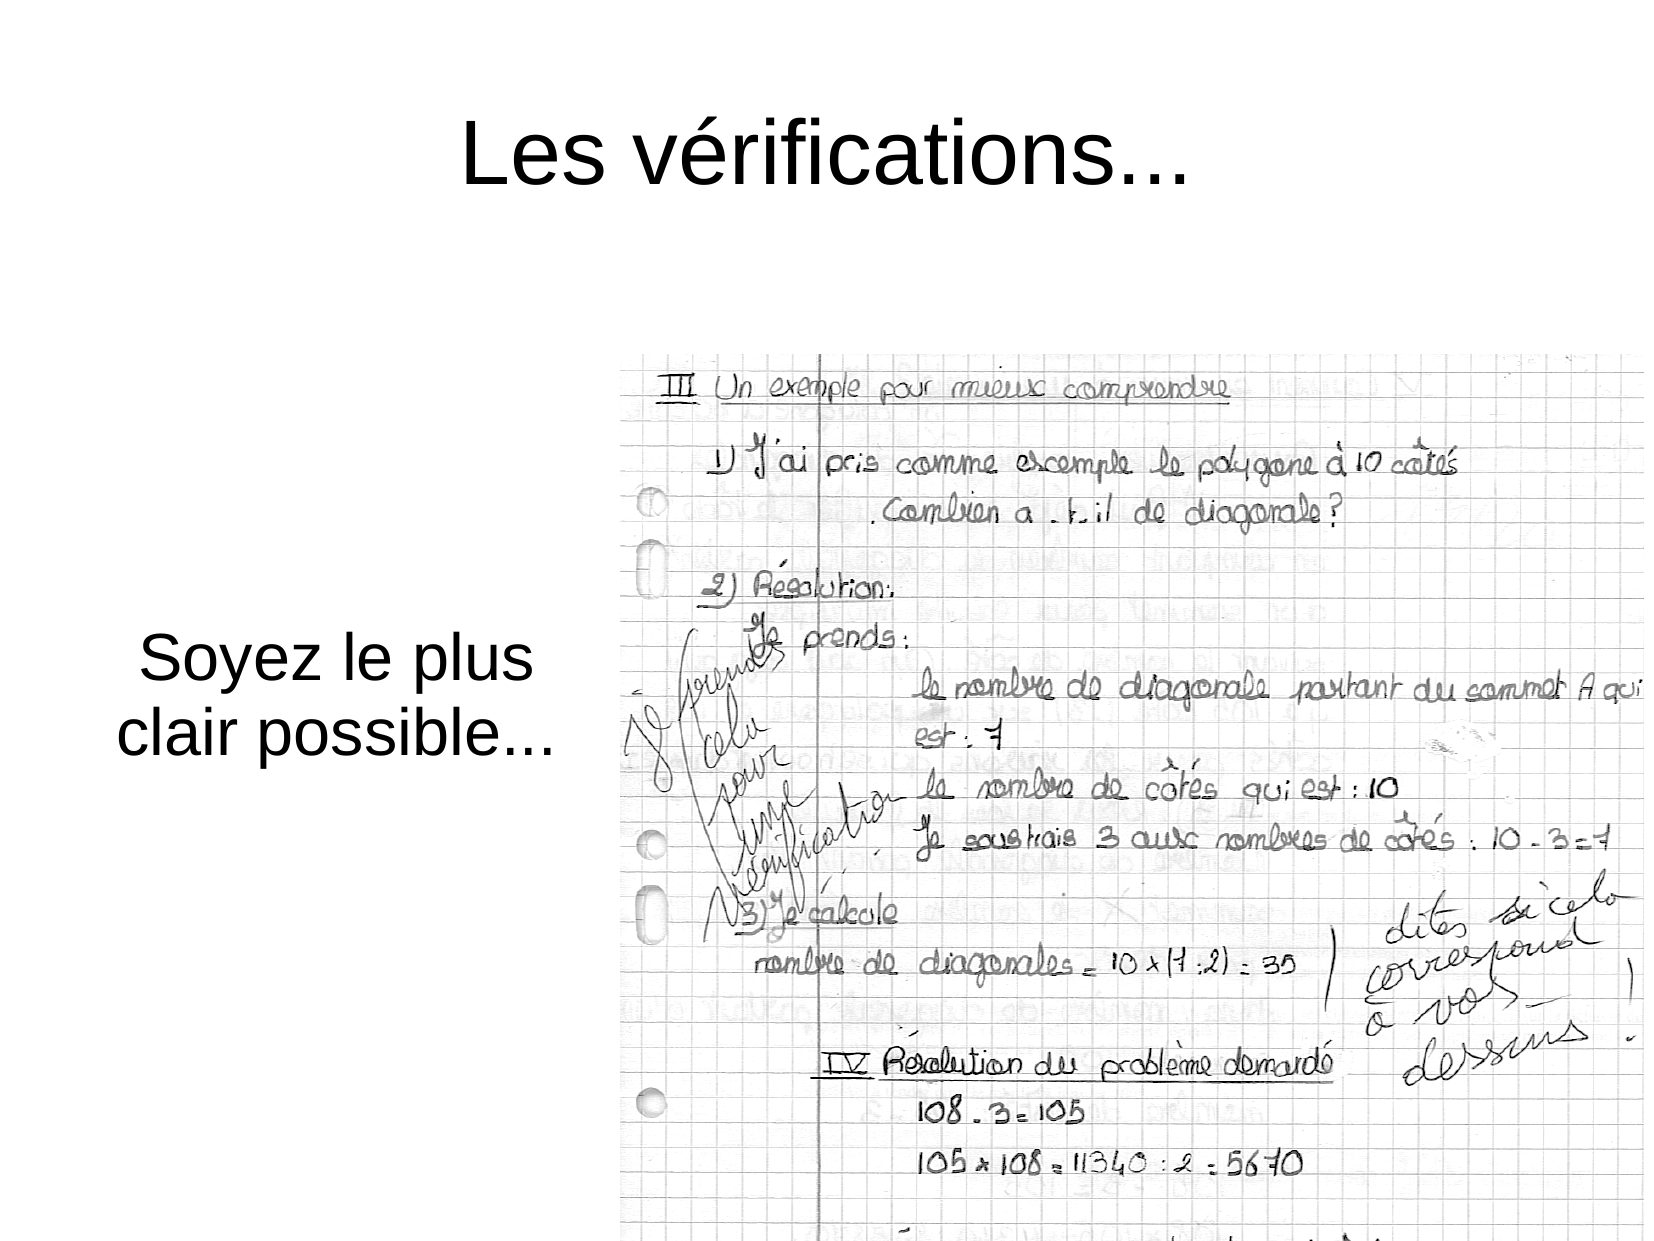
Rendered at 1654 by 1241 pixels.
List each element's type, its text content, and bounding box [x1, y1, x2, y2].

picture [620, 354, 1644, 1241]
title Les vérifications... [82, 56, 1571, 250]
subtitle Soyez le plus clair possible... [82, 297, 591, 1093]
